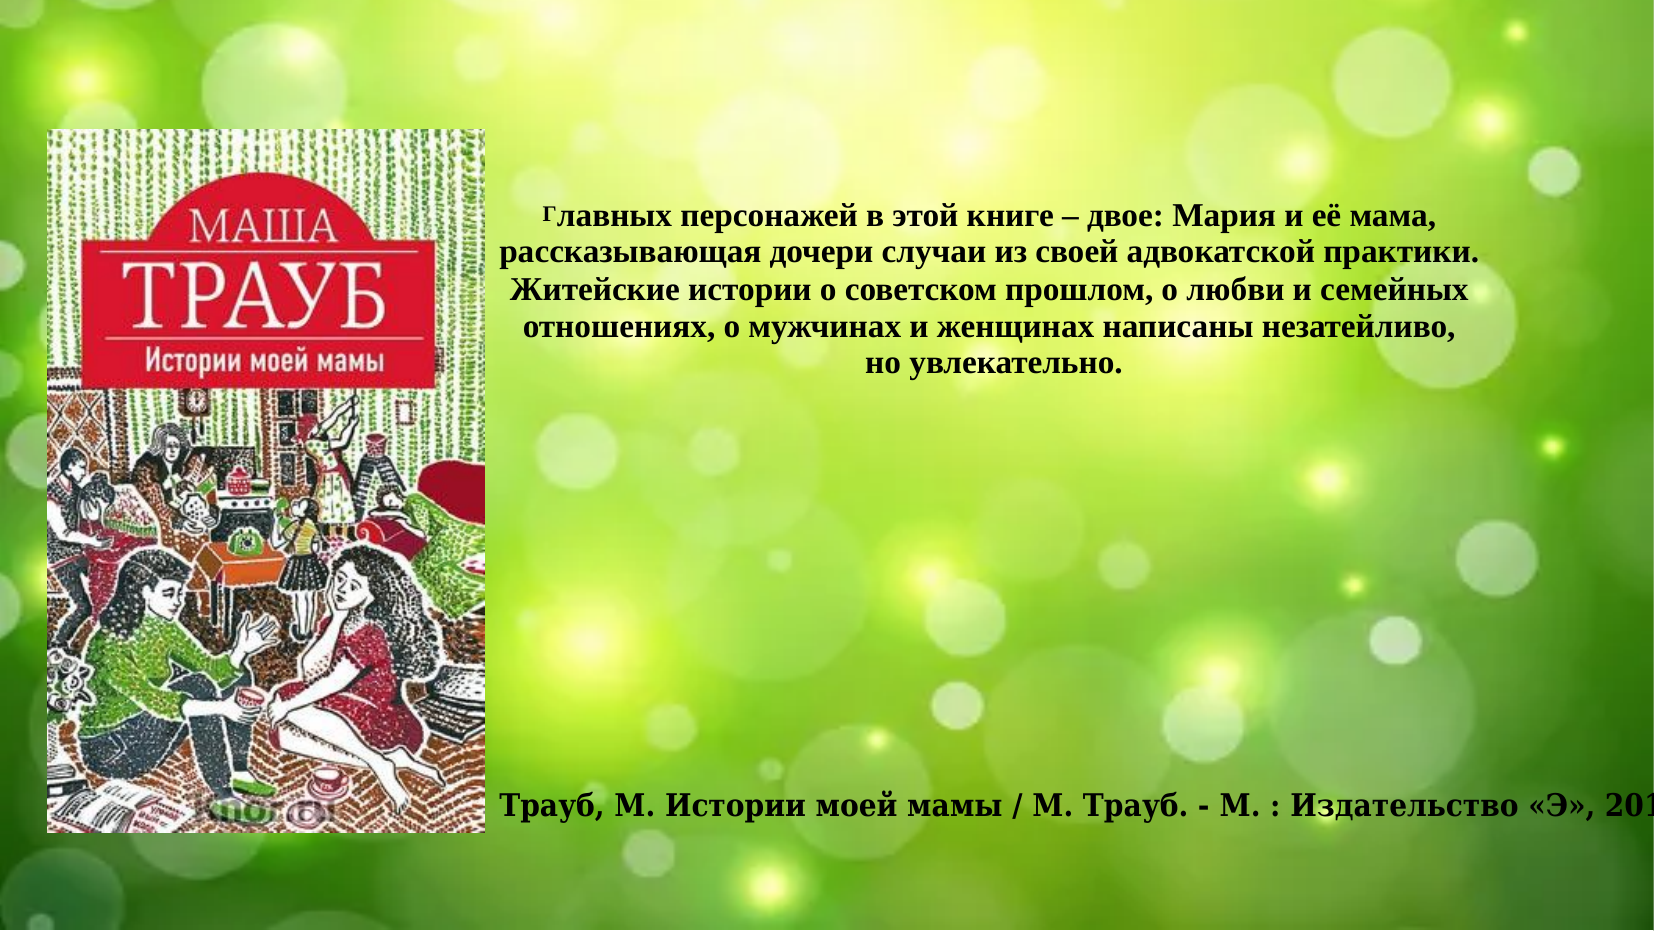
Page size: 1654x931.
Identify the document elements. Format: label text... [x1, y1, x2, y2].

text_box Главных персонажей в этой книге – двое: Мария и её мама, рассказывающая дочери случаи из своей адвокатской практики. Житейские истории о советском прошлом, о любви и семейных отношениях, о мужчинах и женщинах написаны незатейливо, но увлекательно. [484, 146, 1603, 399]
picture [0, 0, 1654, 931]
text_box Трауб, М. Истории моей мамы / М. Трауб. - М. : Издательство «Э», 2015. - 320 с. [484, 779, 1601, 833]
